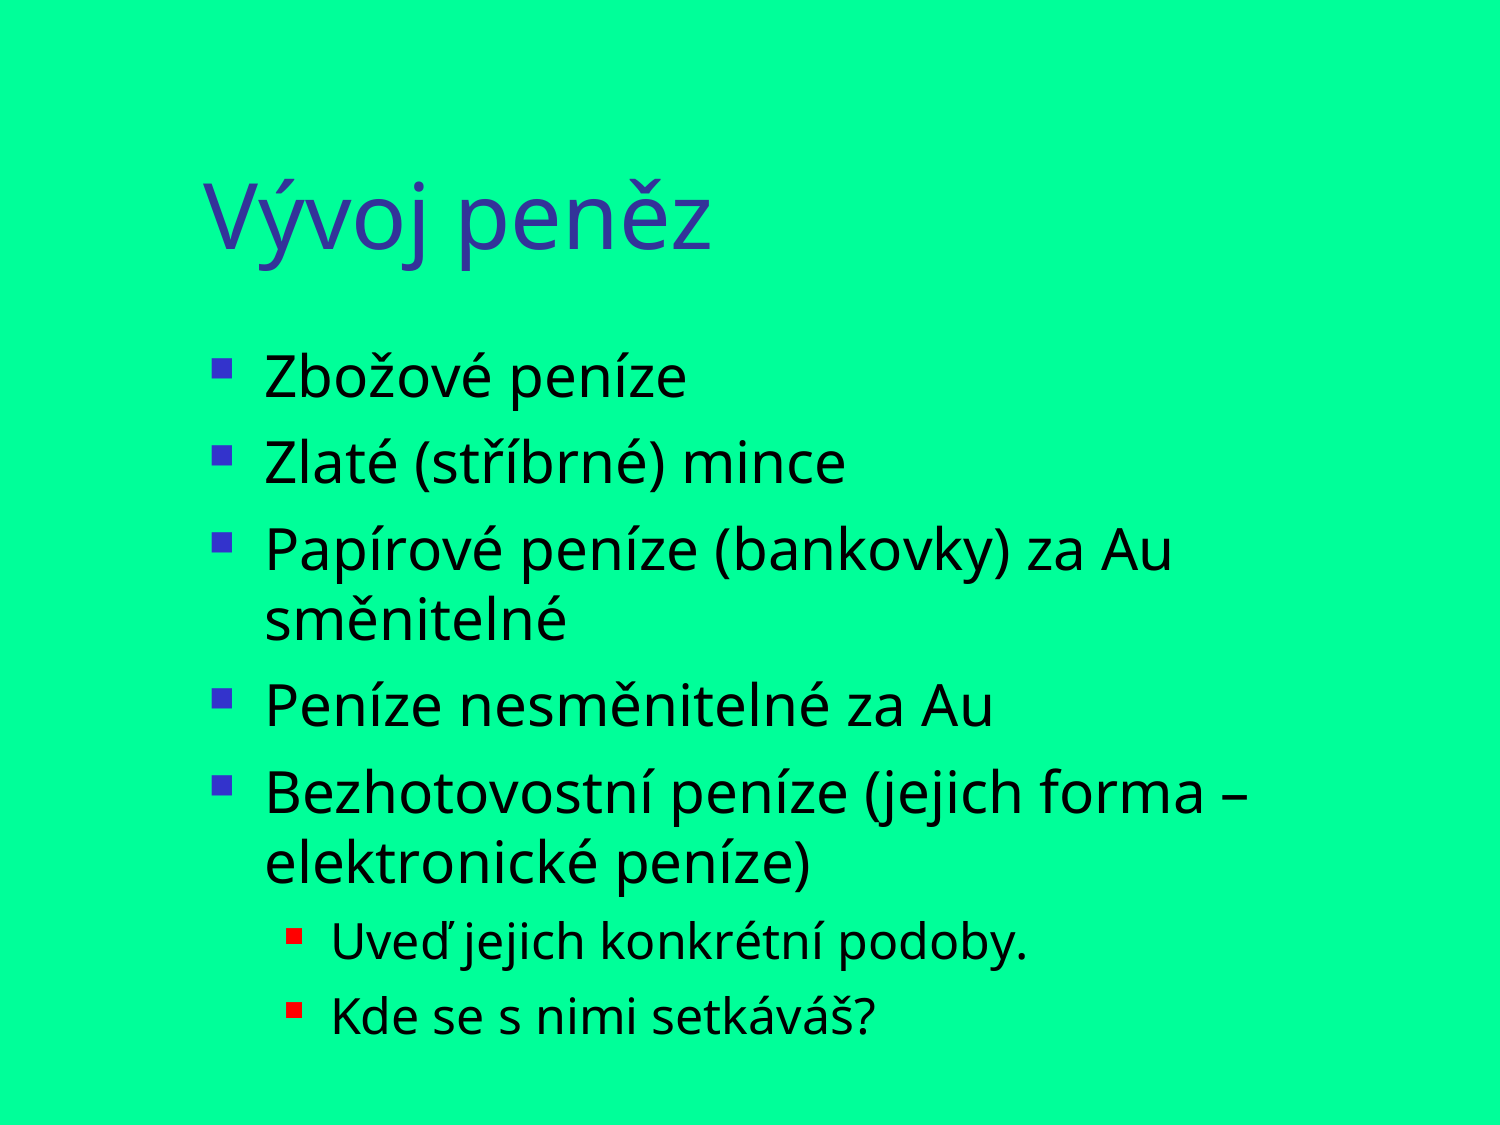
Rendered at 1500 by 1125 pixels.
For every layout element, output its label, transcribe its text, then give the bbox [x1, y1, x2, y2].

list Zbožové peníze Zlaté (stříbrné) mince Papírové peníze (bankovky) za Au směnitelné Peníze nesměnitelné za Au Bezhotovostní peníze (jejich forma –elektronické peníze) Uveď jejich konkrétní podoby. Kde se s nimi setkáváš? [193, 331, 1469, 1007]
title Vývoj peněz [188, 35, 1468, 276]
